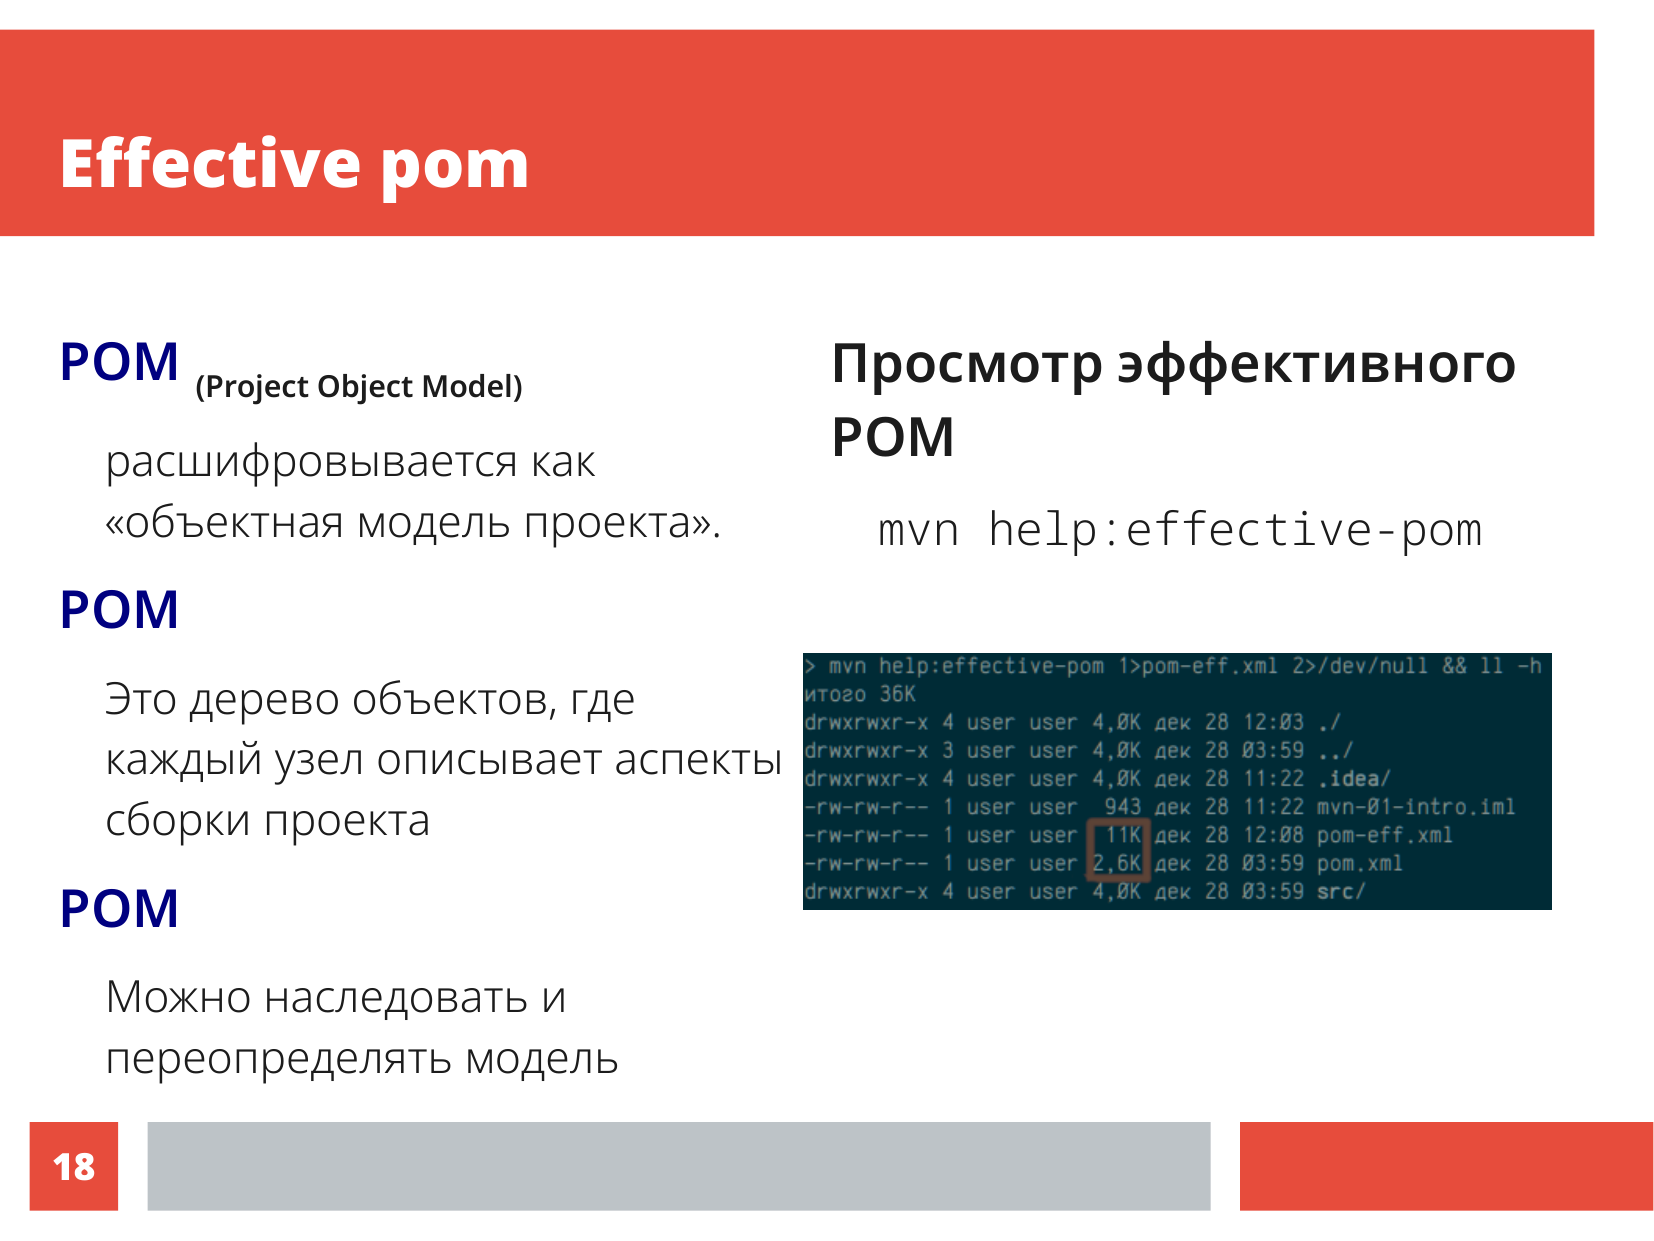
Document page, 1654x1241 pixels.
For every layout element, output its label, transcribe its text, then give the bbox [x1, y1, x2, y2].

picture [830, 830, 852, 842]
picture [1281, 797, 1290, 814]
picture [1242, 854, 1254, 871]
picture [905, 685, 915, 701]
picture [1019, 658, 1026, 673]
picture [1093, 713, 1102, 729]
picture [1005, 830, 1013, 842]
picture [1218, 656, 1227, 673]
picture [1294, 769, 1303, 786]
picture [906, 656, 913, 673]
picture [992, 830, 1002, 843]
picture [867, 858, 901, 870]
picture [1368, 830, 1378, 843]
picture [1005, 858, 1014, 870]
picture [1155, 887, 1190, 901]
picture [980, 858, 990, 871]
picture [1130, 797, 1140, 815]
picture [867, 774, 878, 786]
list POM (Project Object Model) расшифровывается как «объектная модель проекта». POM Это дерево объектов, где каждый узел описывает аспекты сборки проекта POM Можно наследовать и переопределять модель [59, 324, 794, 1093]
picture [855, 858, 864, 870]
picture [805, 689, 827, 701]
picture [830, 802, 852, 814]
picture [1419, 656, 1426, 673]
picture [1293, 882, 1303, 899]
picture [1155, 830, 1190, 844]
picture [980, 774, 990, 787]
picture [1042, 661, 1052, 674]
picture [1380, 826, 1390, 842]
picture [943, 769, 952, 786]
picture [1205, 656, 1215, 673]
picture [1407, 656, 1414, 673]
picture [855, 774, 864, 786]
picture [1493, 802, 1504, 814]
picture [1030, 887, 1052, 900]
picture [1293, 713, 1303, 730]
picture [1407, 799, 1414, 814]
picture [817, 802, 826, 814]
picture [1482, 656, 1489, 673]
picture [942, 713, 952, 729]
picture [1055, 745, 1077, 758]
picture [980, 745, 990, 758]
picture [992, 858, 1002, 871]
picture [1218, 826, 1228, 843]
picture [1155, 858, 1189, 872]
picture [1218, 769, 1228, 787]
picture [1293, 826, 1303, 843]
picture [1280, 741, 1290, 758]
picture [1380, 858, 1391, 870]
picture [1293, 854, 1303, 871]
picture [919, 746, 927, 757]
picture [980, 717, 990, 730]
picture [992, 717, 1002, 730]
picture [855, 717, 864, 729]
picture [1281, 854, 1290, 871]
picture [1117, 713, 1140, 730]
picture [1280, 713, 1291, 730]
picture [1105, 797, 1116, 815]
picture [830, 689, 852, 702]
picture [1005, 802, 1014, 814]
picture [1380, 661, 1403, 674]
picture [1331, 713, 1340, 729]
picture [967, 802, 977, 814]
picture [945, 826, 950, 842]
title Effective pom [59, 59, 1595, 207]
picture [967, 859, 977, 871]
picture [1393, 826, 1402, 842]
picture [1030, 858, 1052, 871]
picture [1419, 830, 1427, 842]
picture [992, 745, 1002, 758]
picture [1055, 717, 1076, 730]
picture [805, 769, 826, 786]
picture [881, 717, 889, 729]
picture [844, 717, 851, 729]
picture [917, 661, 928, 677]
picture [1030, 745, 1052, 759]
picture [844, 774, 852, 786]
picture [1242, 882, 1253, 899]
list Просмотр эффективного POM mvn help:effective-pom [830, 324, 1566, 1093]
picture [806, 659, 814, 673]
picture [1206, 797, 1215, 814]
picture [1344, 741, 1352, 758]
picture [1005, 774, 1014, 786]
picture [1319, 657, 1327, 674]
picture [881, 774, 889, 786]
picture [830, 774, 841, 786]
picture [1206, 741, 1215, 757]
picture [855, 830, 863, 842]
picture [1330, 657, 1353, 674]
picture [1444, 826, 1451, 842]
picture [1443, 802, 1451, 814]
picture [1155, 802, 1190, 816]
picture [805, 830, 826, 842]
picture [1118, 798, 1127, 814]
picture [881, 746, 889, 757]
picture [1005, 717, 1014, 729]
picture [1084, 818, 1151, 899]
picture [1294, 797, 1303, 814]
picture [1256, 854, 1265, 871]
picture [1218, 741, 1228, 758]
picture [1343, 769, 1366, 787]
picture [1357, 882, 1364, 898]
picture [1246, 798, 1250, 813]
picture [830, 661, 841, 673]
picture [1131, 660, 1139, 673]
picture [855, 802, 863, 814]
picture [1418, 802, 1428, 814]
picture [892, 745, 902, 757]
picture [1256, 825, 1265, 842]
picture [867, 830, 901, 842]
picture [1206, 769, 1215, 786]
picture [1246, 714, 1250, 729]
picture [855, 689, 866, 702]
picture [1455, 802, 1466, 815]
picture [892, 774, 901, 785]
picture [1246, 770, 1250, 785]
picture [1317, 802, 1340, 814]
picture [1055, 858, 1076, 871]
picture [1121, 658, 1125, 672]
picture [943, 741, 952, 758]
picture [992, 774, 1002, 787]
picture [1367, 797, 1379, 814]
picture [1269, 656, 1276, 673]
picture [1117, 741, 1139, 758]
picture [1093, 769, 1102, 786]
picture [1430, 830, 1441, 842]
picture [1258, 798, 1262, 814]
picture [967, 830, 977, 843]
picture [1494, 656, 1501, 673]
picture [992, 802, 1002, 815]
picture [1530, 657, 1541, 673]
picture [1142, 661, 1203, 677]
picture [1318, 887, 1340, 899]
picture [867, 746, 878, 757]
picture [1030, 774, 1052, 787]
picture [1005, 887, 1014, 898]
picture [1383, 798, 1388, 814]
picture [919, 774, 927, 786]
picture [945, 798, 950, 814]
picture [1155, 745, 1190, 760]
picture [844, 887, 852, 898]
picture [1055, 661, 1103, 677]
picture [955, 656, 965, 673]
picture [1030, 802, 1052, 815]
picture [1293, 741, 1303, 758]
picture [805, 741, 827, 758]
picture [980, 802, 990, 815]
picture [830, 746, 841, 757]
picture [1382, 769, 1390, 785]
picture [855, 661, 865, 673]
picture [1206, 713, 1215, 729]
picture [1332, 770, 1339, 786]
picture [1206, 882, 1215, 898]
picture [942, 661, 952, 674]
picture [805, 713, 826, 730]
picture [1369, 859, 1377, 870]
picture [1443, 656, 1466, 674]
picture [1256, 713, 1265, 729]
picture [1255, 661, 1266, 673]
picture [1155, 717, 1189, 731]
picture [992, 887, 1002, 899]
picture [1055, 774, 1076, 787]
picture [1369, 657, 1377, 674]
picture [1155, 774, 1190, 788]
picture [1318, 830, 1365, 847]
picture [1117, 769, 1140, 786]
picture [1206, 825, 1215, 842]
picture [1055, 887, 1077, 899]
picture [1256, 882, 1265, 899]
picture [1093, 741, 1102, 757]
picture [1258, 769, 1262, 786]
picture [1031, 661, 1040, 673]
picture [945, 855, 950, 870]
picture [1256, 741, 1265, 758]
picture [1030, 717, 1052, 730]
picture [1280, 882, 1290, 899]
picture [1218, 882, 1228, 899]
picture [1206, 854, 1215, 870]
picture [844, 746, 852, 757]
picture [805, 858, 826, 870]
picture [867, 718, 878, 729]
picture [1280, 826, 1291, 843]
picture [1281, 769, 1290, 786]
picture [1218, 713, 1228, 730]
picture [942, 882, 952, 898]
picture [1318, 858, 1353, 875]
picture [1055, 802, 1076, 815]
picture [1356, 661, 1365, 673]
picture [805, 882, 827, 899]
picture [967, 887, 977, 899]
picture [867, 887, 878, 898]
picture [830, 887, 841, 898]
picture [1430, 797, 1439, 815]
picture [1244, 661, 1252, 673]
picture [1218, 797, 1228, 815]
picture [919, 887, 927, 898]
picture [967, 718, 977, 730]
picture [980, 661, 1001, 674]
picture [880, 684, 902, 702]
picture [980, 887, 990, 899]
picture [1394, 854, 1401, 870]
picture [855, 746, 864, 757]
picture [892, 887, 902, 898]
picture [1055, 830, 1076, 843]
picture [855, 887, 864, 898]
picture [1218, 854, 1228, 871]
picture [1030, 830, 1052, 843]
picture [1246, 826, 1250, 842]
picture [1242, 741, 1253, 758]
picture [1005, 656, 1014, 673]
picture [1306, 660, 1314, 673]
picture [880, 657, 902, 674]
picture [968, 656, 977, 673]
picture [830, 859, 852, 870]
picture [1294, 656, 1303, 673]
picture [967, 746, 977, 758]
picture [1005, 746, 1014, 757]
picture [1343, 887, 1352, 900]
picture [1507, 797, 1514, 814]
picture [881, 887, 889, 898]
picture [843, 661, 852, 673]
picture [919, 717, 926, 729]
picture [967, 774, 977, 786]
picture [892, 717, 901, 729]
picture [1482, 799, 1489, 814]
picture [867, 802, 901, 814]
picture [1343, 802, 1353, 814]
picture [980, 830, 990, 843]
picture [830, 718, 841, 729]
picture [1368, 774, 1379, 787]
